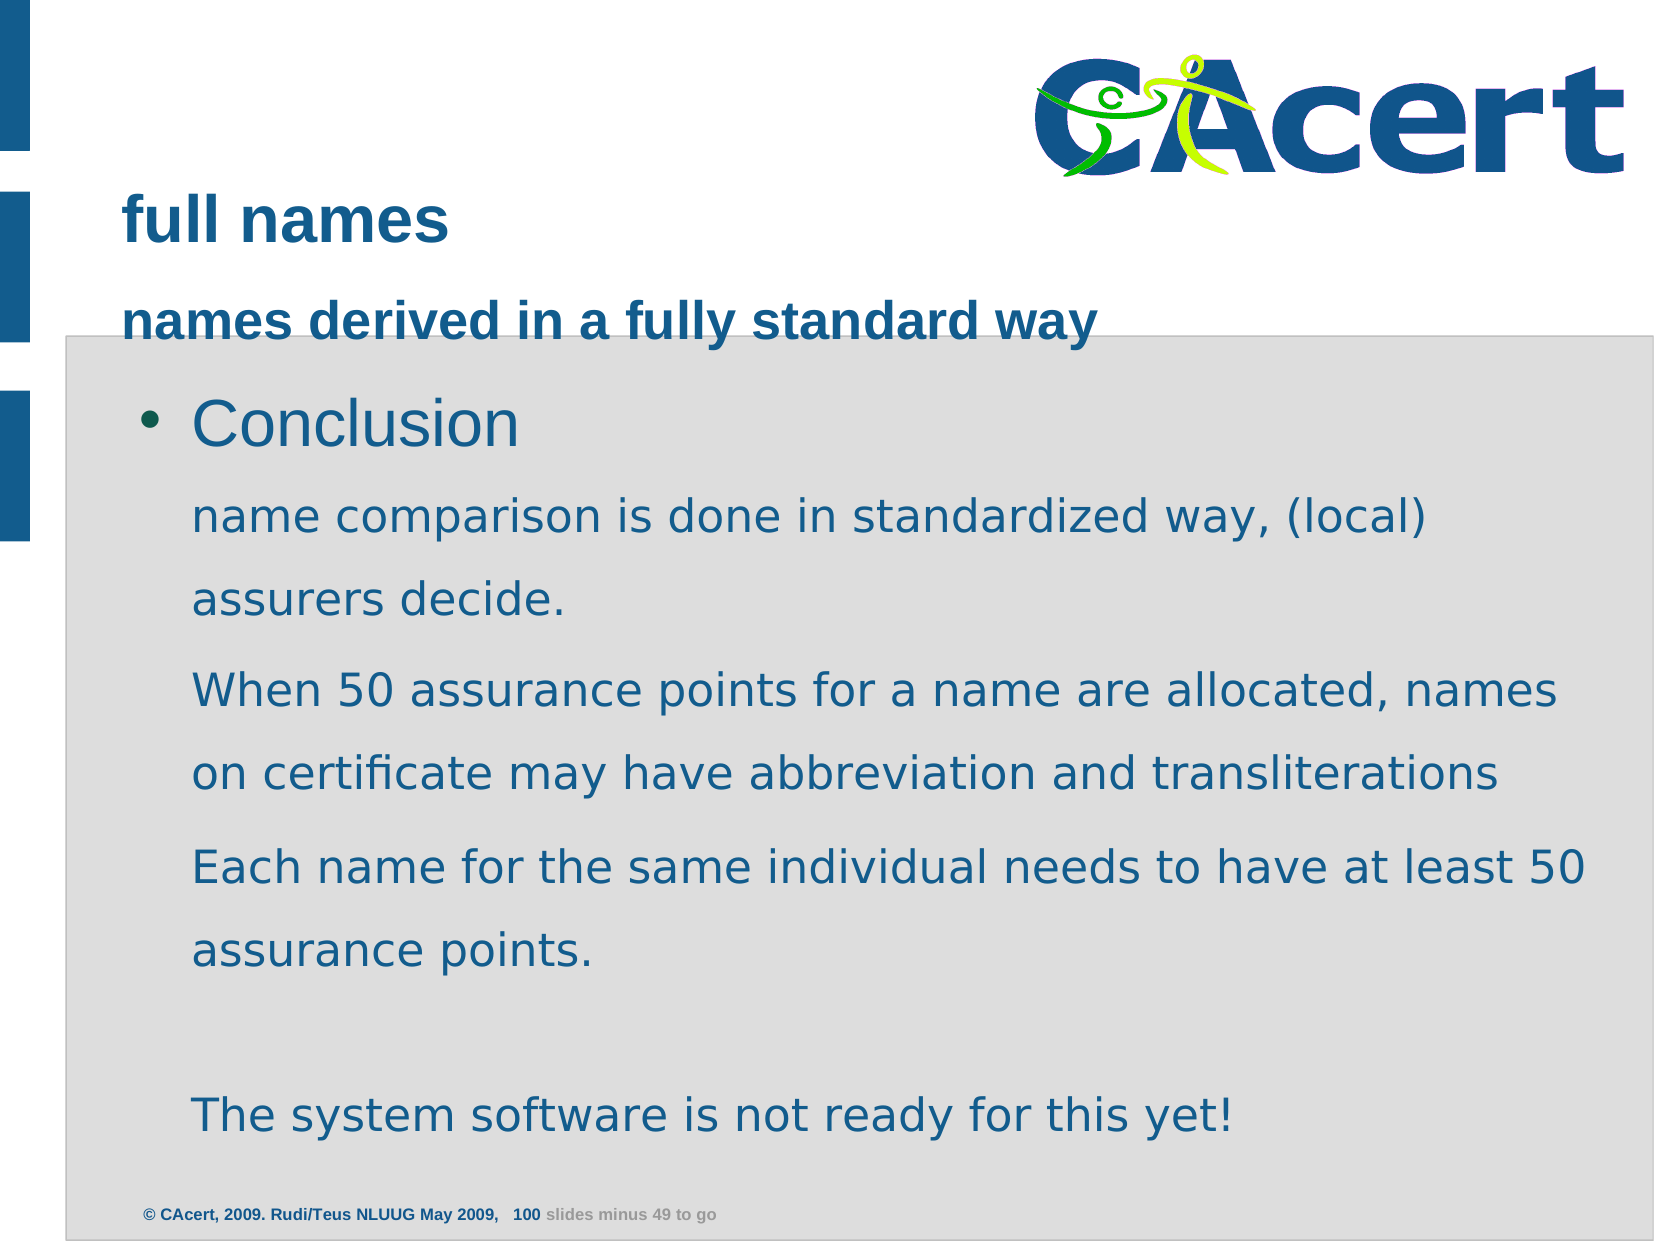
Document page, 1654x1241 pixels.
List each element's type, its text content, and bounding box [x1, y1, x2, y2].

title full names names derived in a fully standard way [121, 161, 1533, 331]
list Conclusion name comparison is done in standardized way, (local) assurers decide. When 50 assurance points for a name are allocated, names on certificate may have abbreviation and transliterations Each name for the same individual needs to have at least 50 assurance points. The system software is not ready for this yet! [121, 344, 1594, 1238]
picture [1033, 53, 1625, 178]
